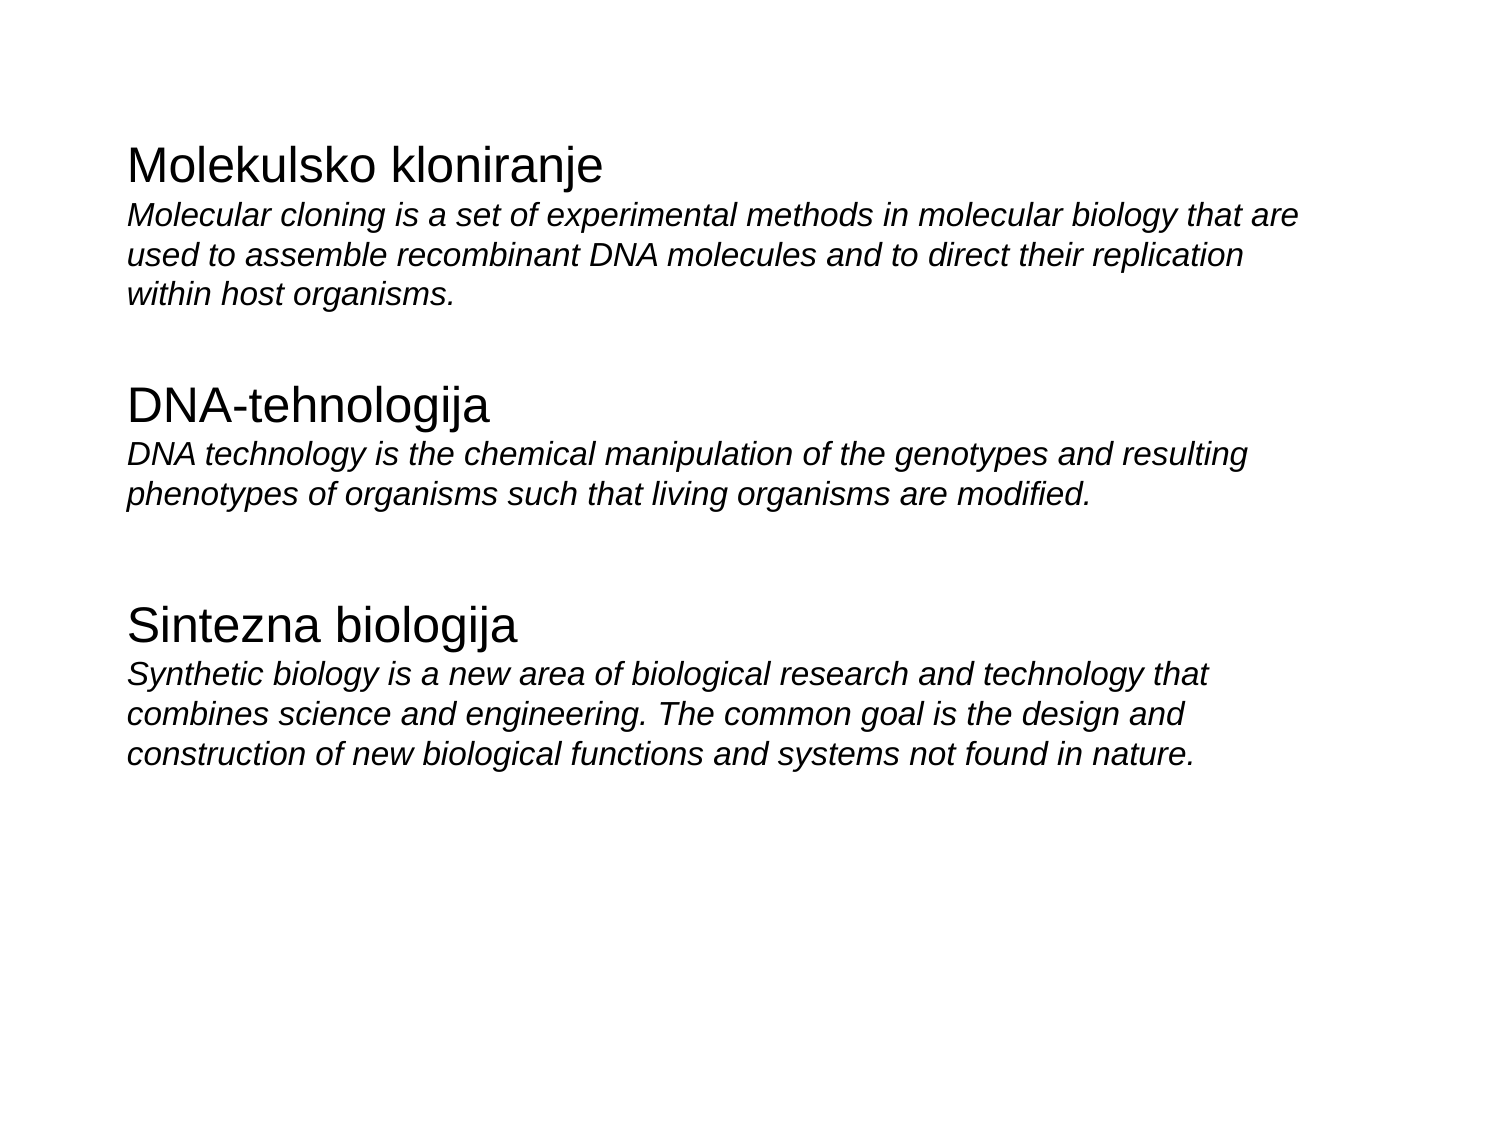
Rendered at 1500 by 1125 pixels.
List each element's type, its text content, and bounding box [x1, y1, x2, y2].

text_box Molekulsko kloniranje Molecular cloning is a set of experimental methods in molecular biology that are used to assemble recombinant DNA molecules and to direct their replication within host organisms. DNA-tehnologija DNA technology is the chemical manipulation of the genotypes and resulting phenotypes of organisms such that living organisms are modified. Sintezna biologija Synthetic biology is a new area of biological research and technology that combines science and engineering. The common goal is the design and construction of new biological functions and systems not found in nature. [112, 125, 1329, 780]
